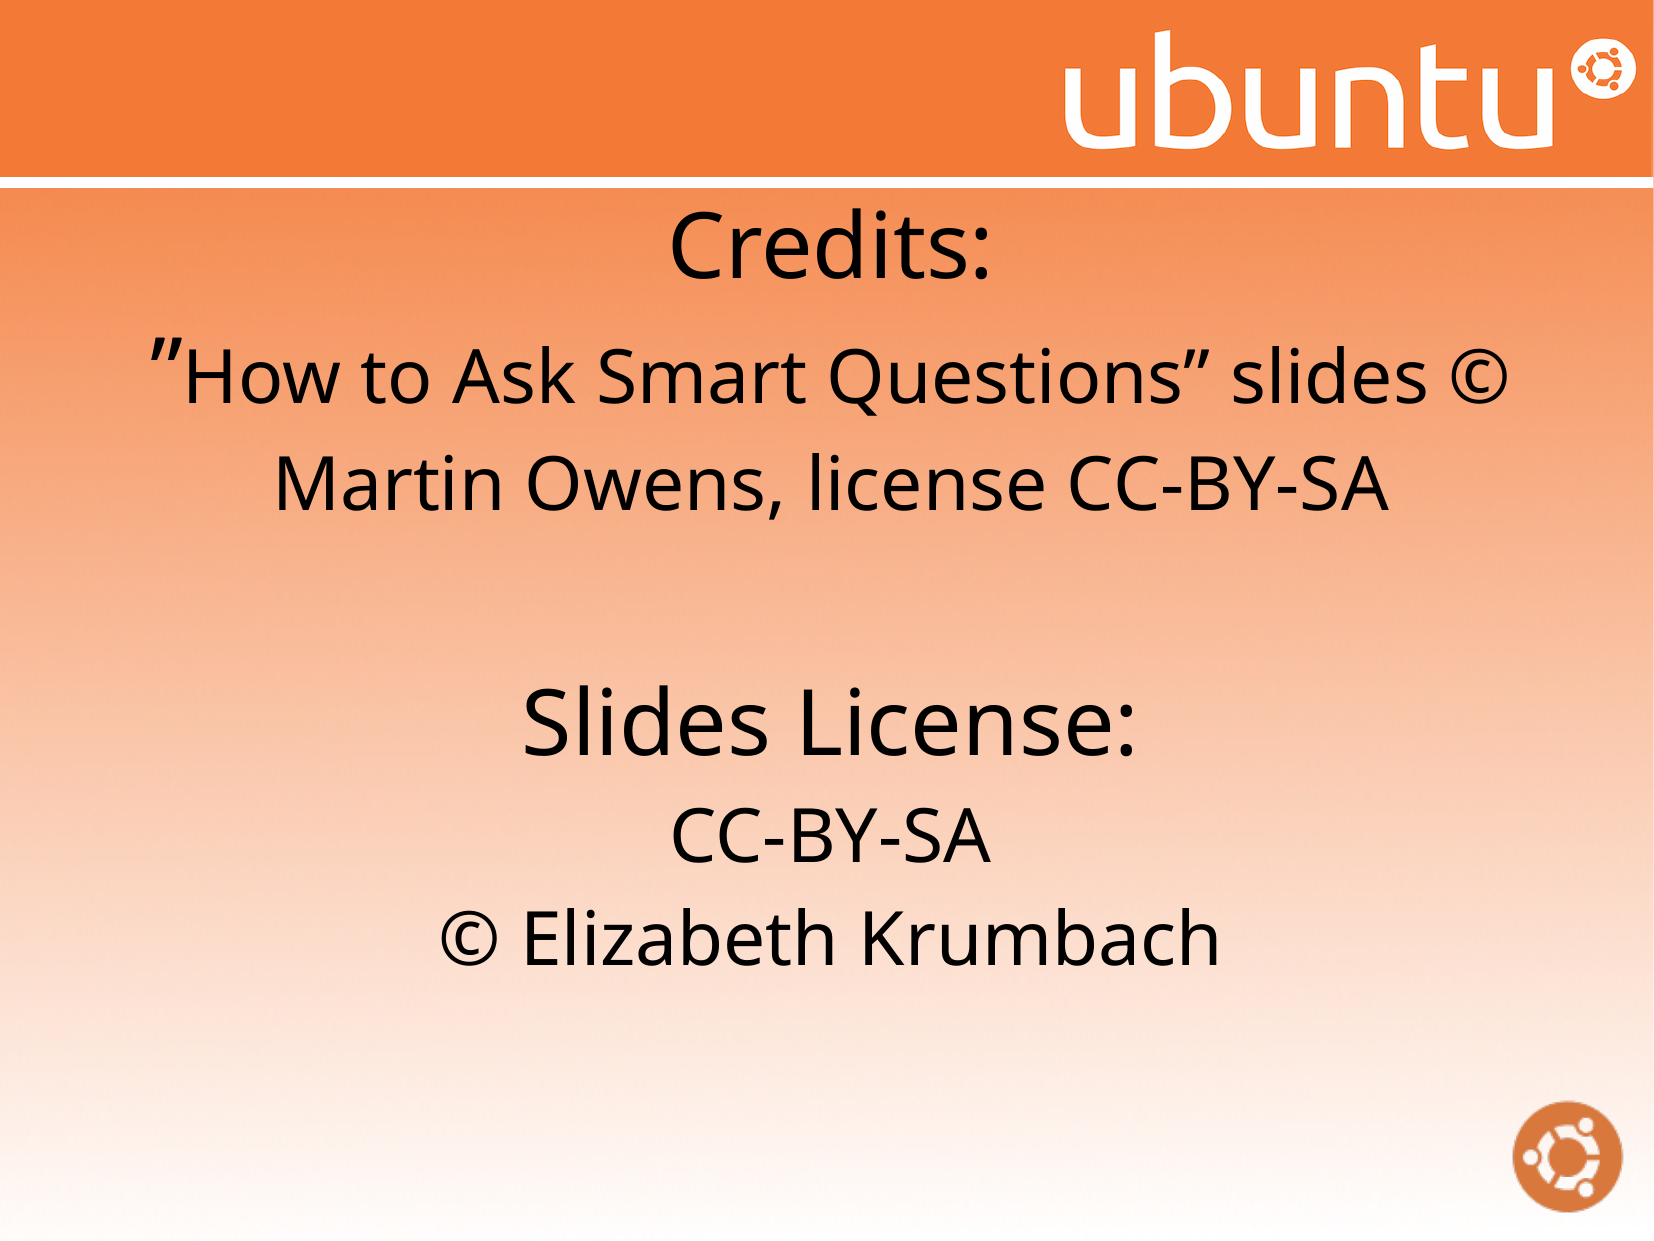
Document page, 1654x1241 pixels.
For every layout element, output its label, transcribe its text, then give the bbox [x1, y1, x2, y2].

title Credits: ”How to Ask Smart Questions” slides © Martin Owens, license CC-BY-SA Slides License: CC-BY-SA © Elizabeth Krumbach [86, 238, 1576, 929]
picture [0, 0, 1654, 1241]
